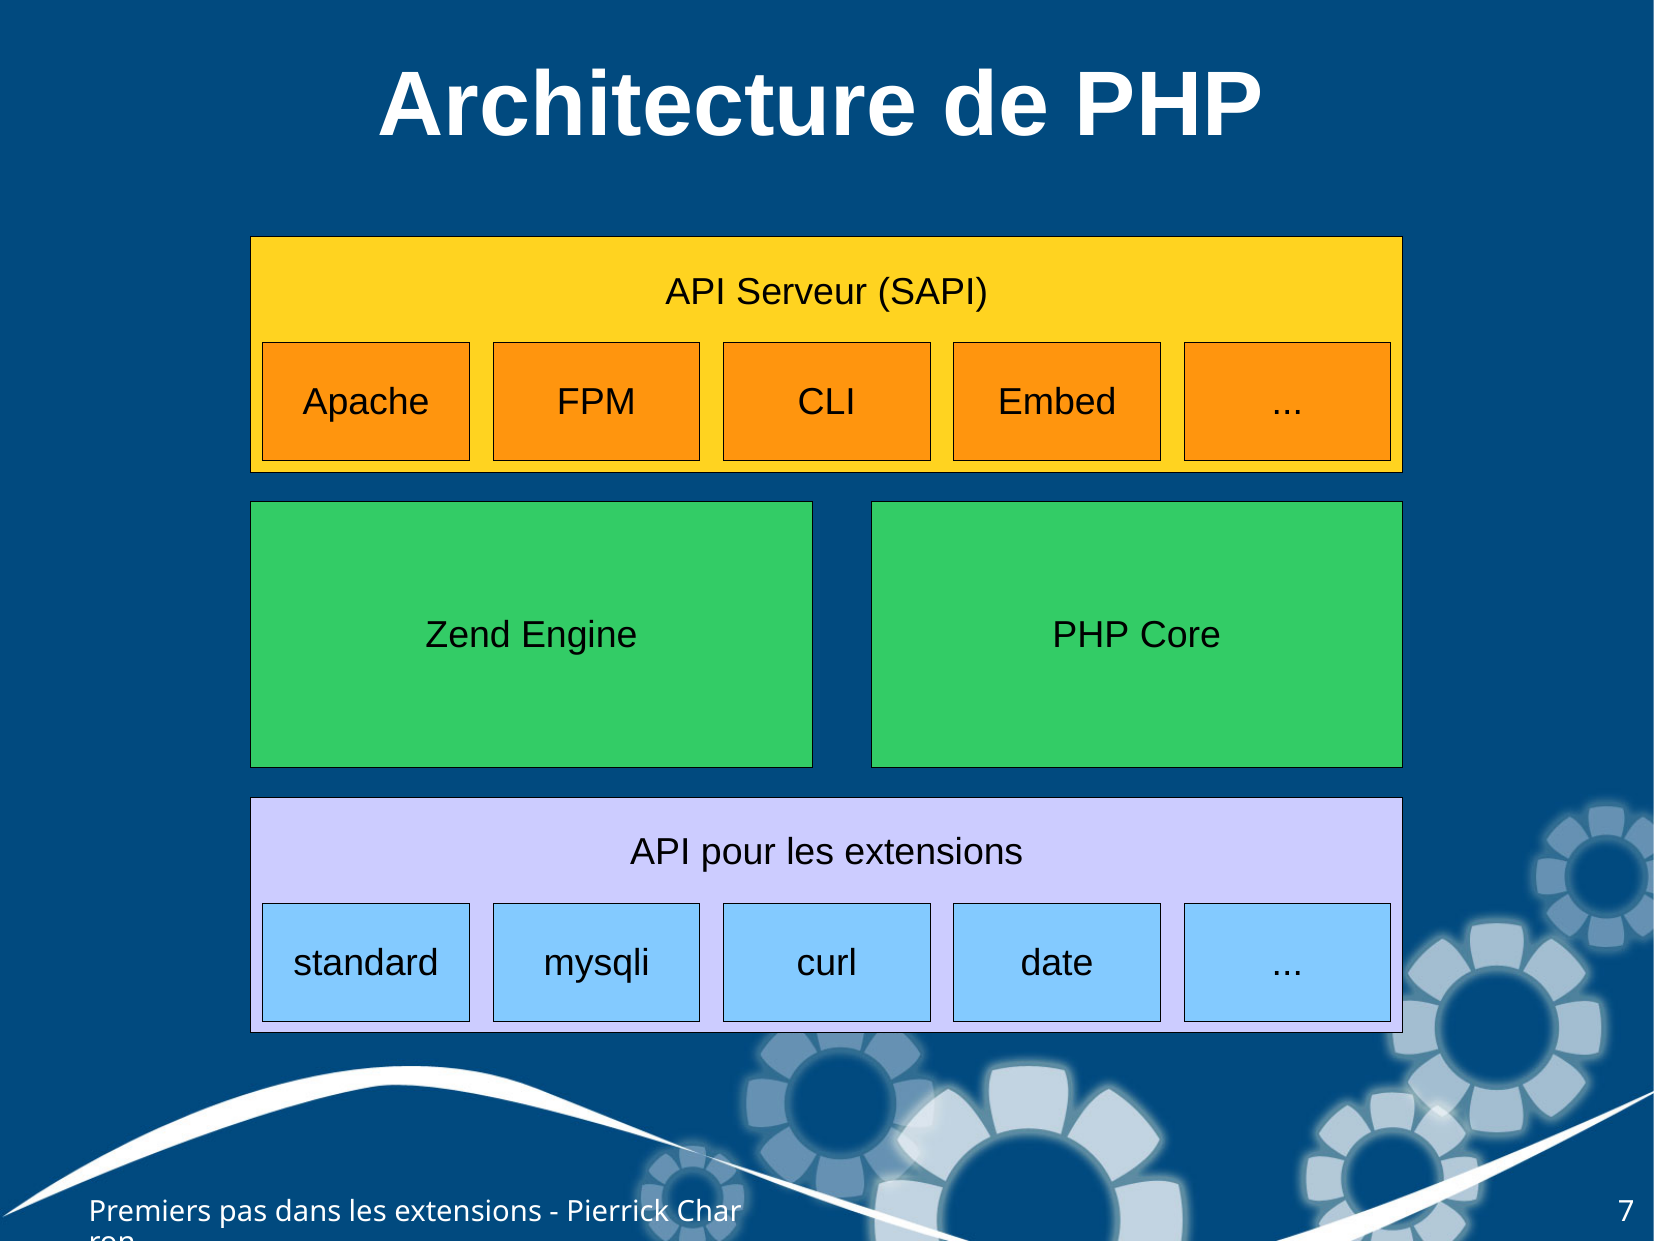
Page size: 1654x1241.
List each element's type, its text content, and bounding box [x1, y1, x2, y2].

text_box Embed [953, 342, 1161, 461]
text_box standard [262, 903, 470, 1022]
text_box ... [1184, 342, 1391, 461]
text_box FPM [493, 342, 700, 461]
text_box curl [723, 903, 931, 1022]
text_box CLI [723, 342, 931, 461]
text_box Zend Engine [250, 501, 813, 768]
text_box date [953, 903, 1161, 1022]
title Architecture de PHP [76, 7, 1565, 200]
text_box PHP Core [871, 501, 1403, 768]
text_box Apache [262, 342, 470, 461]
text_box API pour les extensions [250, 797, 1403, 1033]
text_box API Serveur (SAPI) [250, 236, 1403, 473]
text_box mysqli [493, 903, 700, 1022]
picture [0, 0, 1654, 1241]
text_box ... [1184, 903, 1391, 1022]
